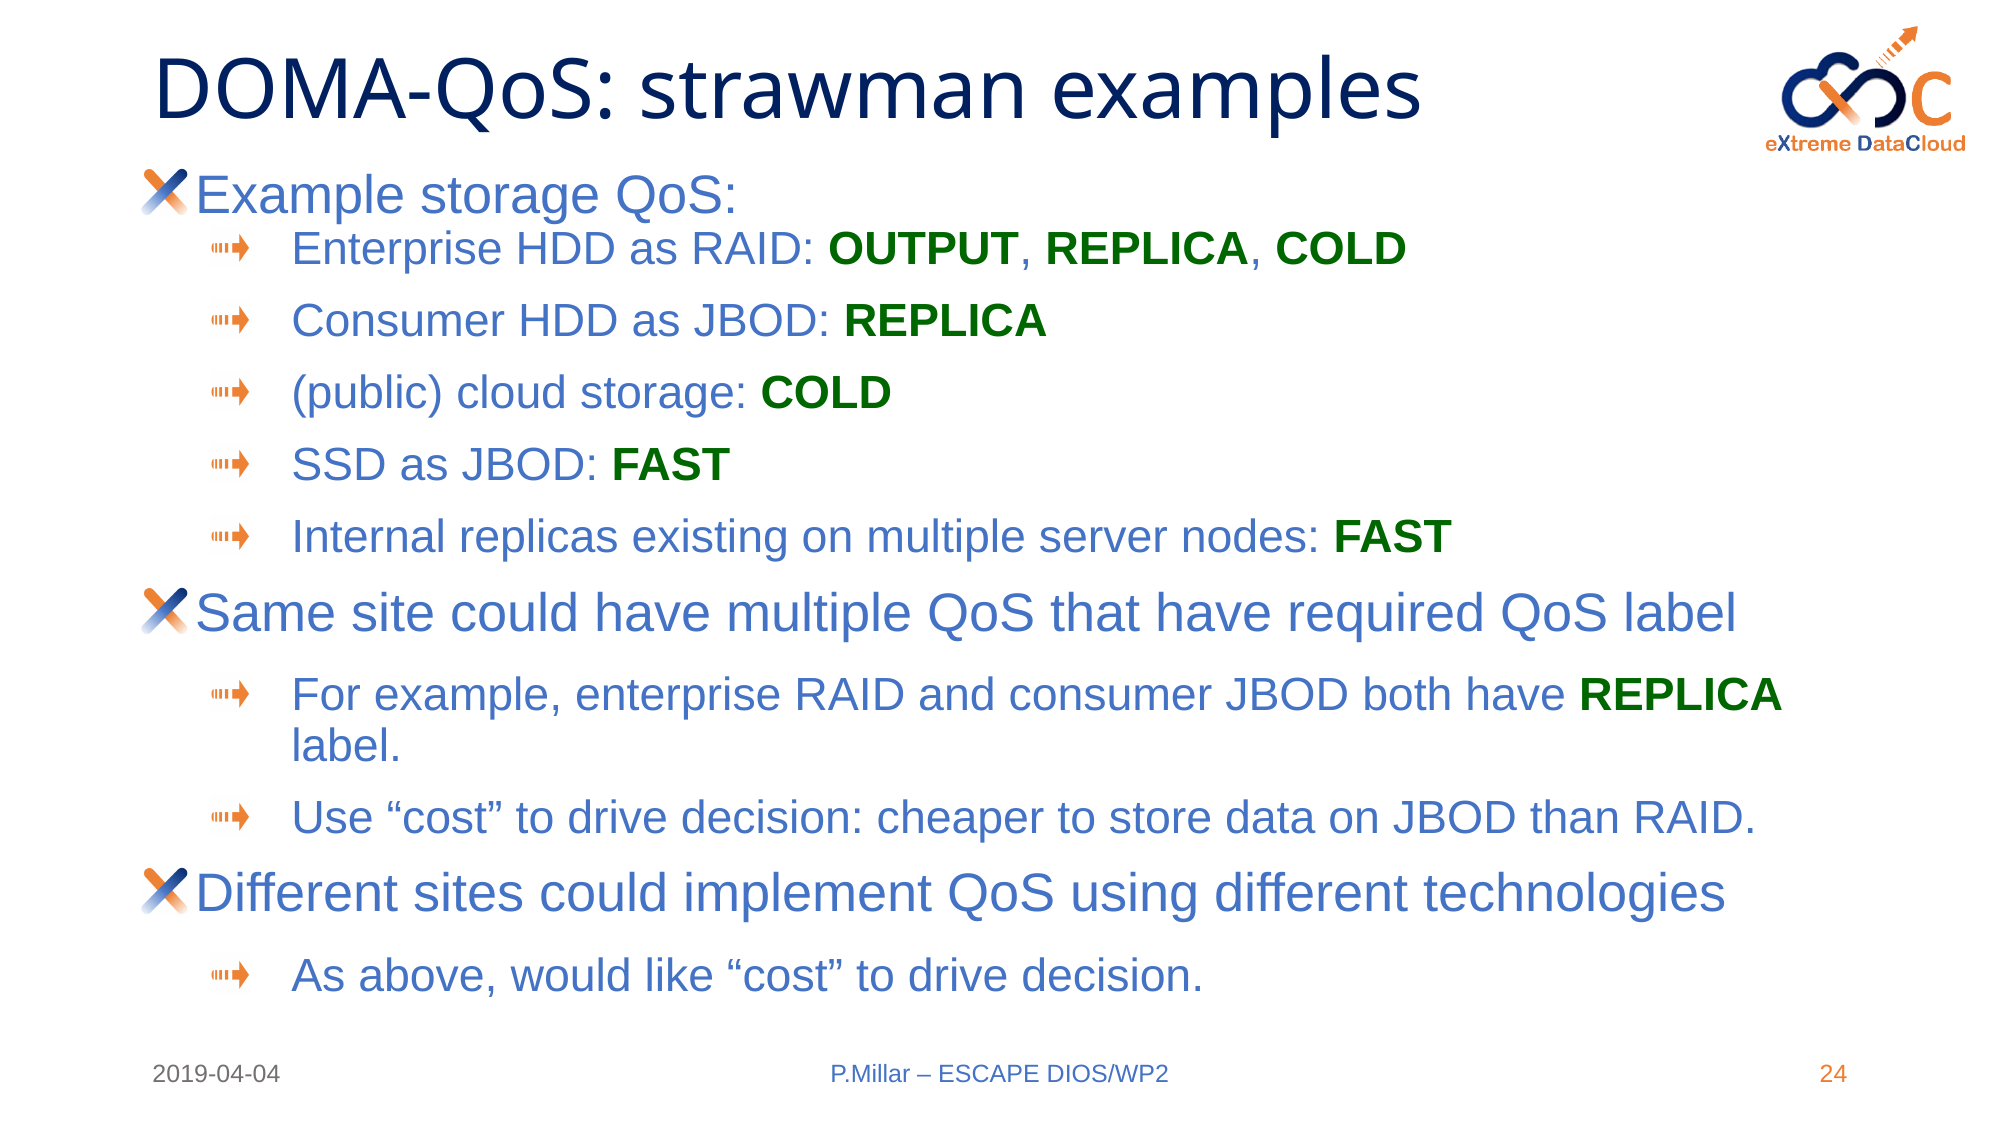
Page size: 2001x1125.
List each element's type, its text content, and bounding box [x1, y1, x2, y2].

slide_number 2019-04-04 [137, 1042, 588, 1103]
picture [1777, 18, 1985, 170]
title DOMA-QoS: strawman examples [137, 18, 1777, 151]
slide_number <number> [1412, 1042, 1863, 1103]
footer P.Millar – ESCAPE DIOS/WP2 [662, 1042, 1338, 1103]
list Example storage QoS: Enterprise HDD as RAID: OUTPUT, REPLICA, COLD Consumer HDD as JBOD: REPLICA (public) cloud storage: COLD SSD as JBOD: FAST Internal replicas existing on multiple server nodes: FAST Same site could have multiple QoS that have required QoS label For example, enterprise RAID and consumer JBOD both have REPLICA label. Use “cost” to drive decision: cheaper to store data on JBOD than RAID. Different sites could implement QoS using different technologies As above, would like “cost” to drive decision. [126, 151, 1905, 1017]
